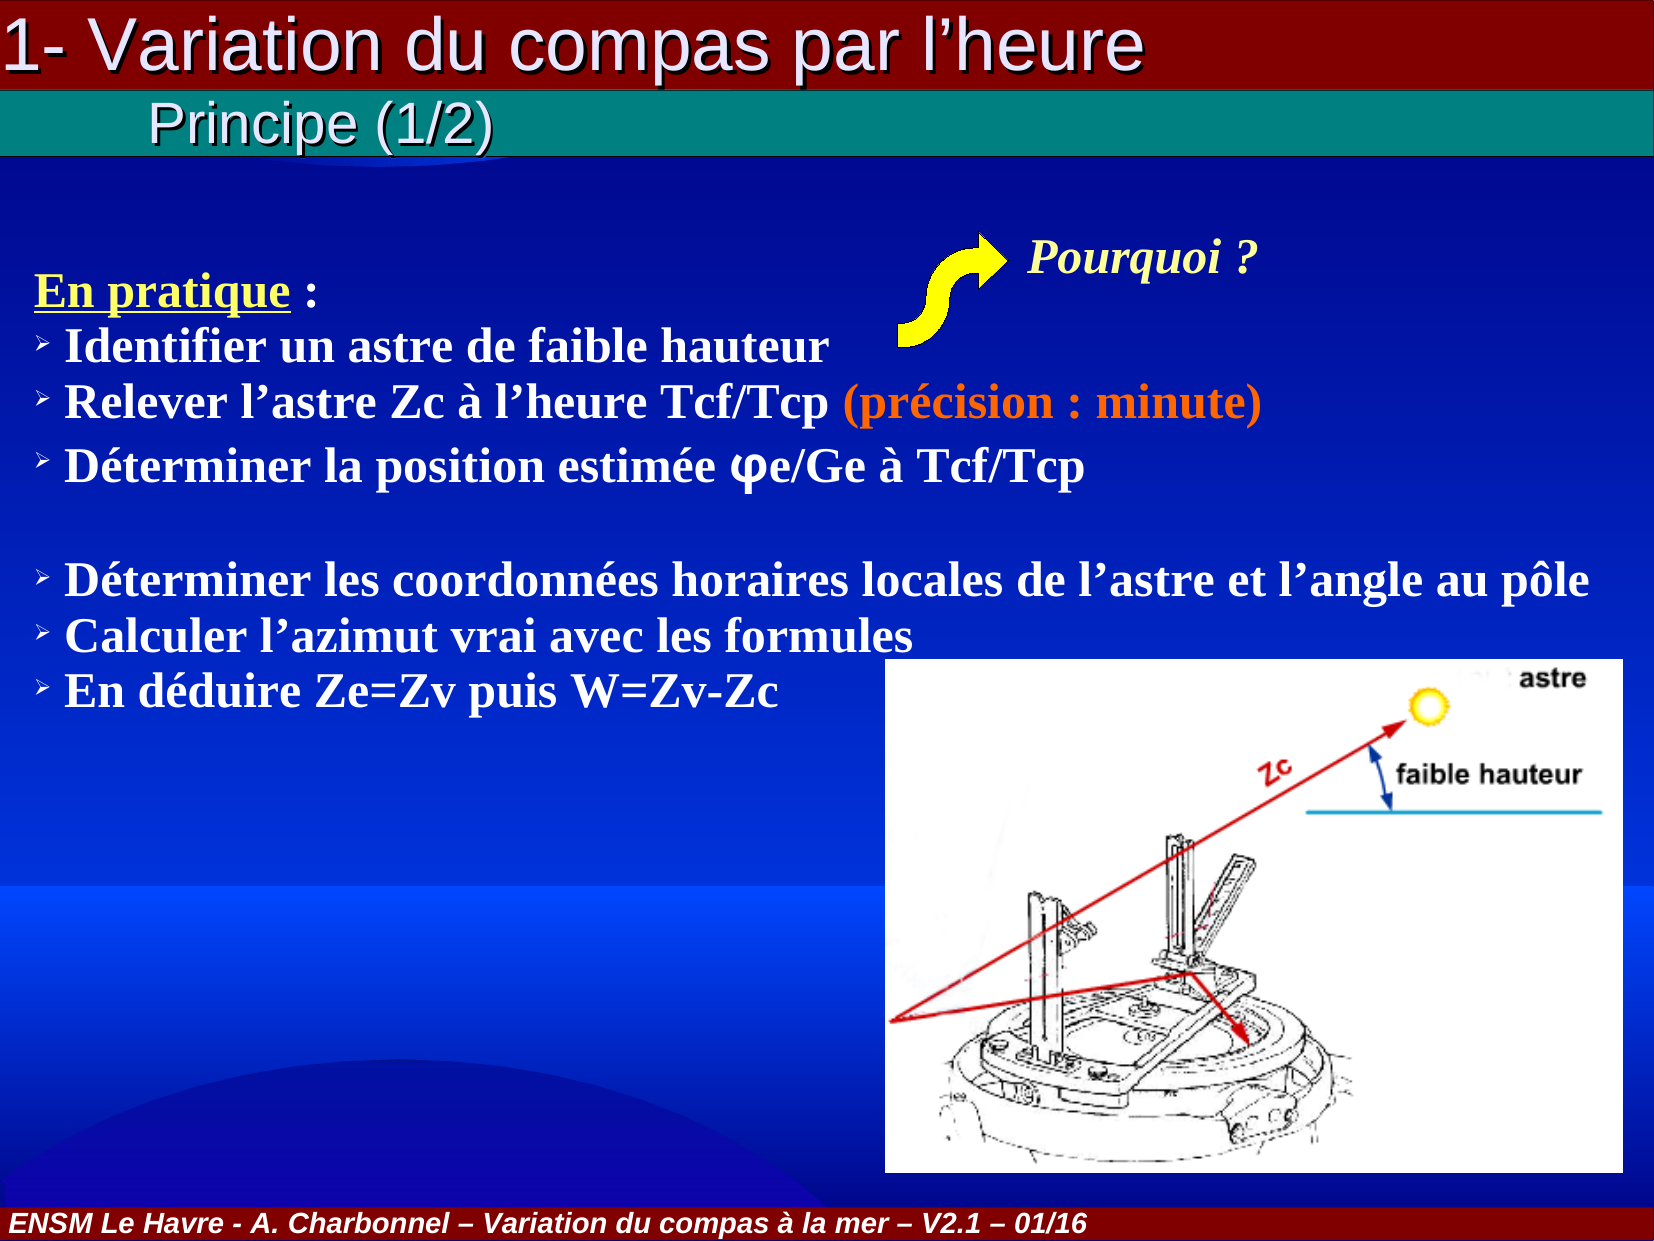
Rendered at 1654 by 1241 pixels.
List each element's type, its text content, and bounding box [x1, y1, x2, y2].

picture [885, 659, 1623, 1173]
text_box En pratique : Identifier un astre de faible hauteur Relever l’astre Zc à l’heure Tcf/Tcp (précision : minute) Déterminer la position estimée φe/Ge à Tcf/Tcp Déterminer les coordonnées horaires locales de l’astre et l’angle au pôle Calculer l’azimut vrai avec les formules En déduire Ze=Zv puis W=Zv-Zc [33, 262, 1600, 761]
title Principe (1/2) [0, 90, 1654, 156]
text_box [897, 231, 1009, 348]
text_box ENSM Le Havre - A. Charbonnel – Variation du compas à la mer – V2.1 – 01/16 [0, 1207, 1654, 1241]
text_box Pourquoi ? [1027, 229, 1398, 294]
title 1- Variation du compas par l’heure [0, 0, 1654, 90]
